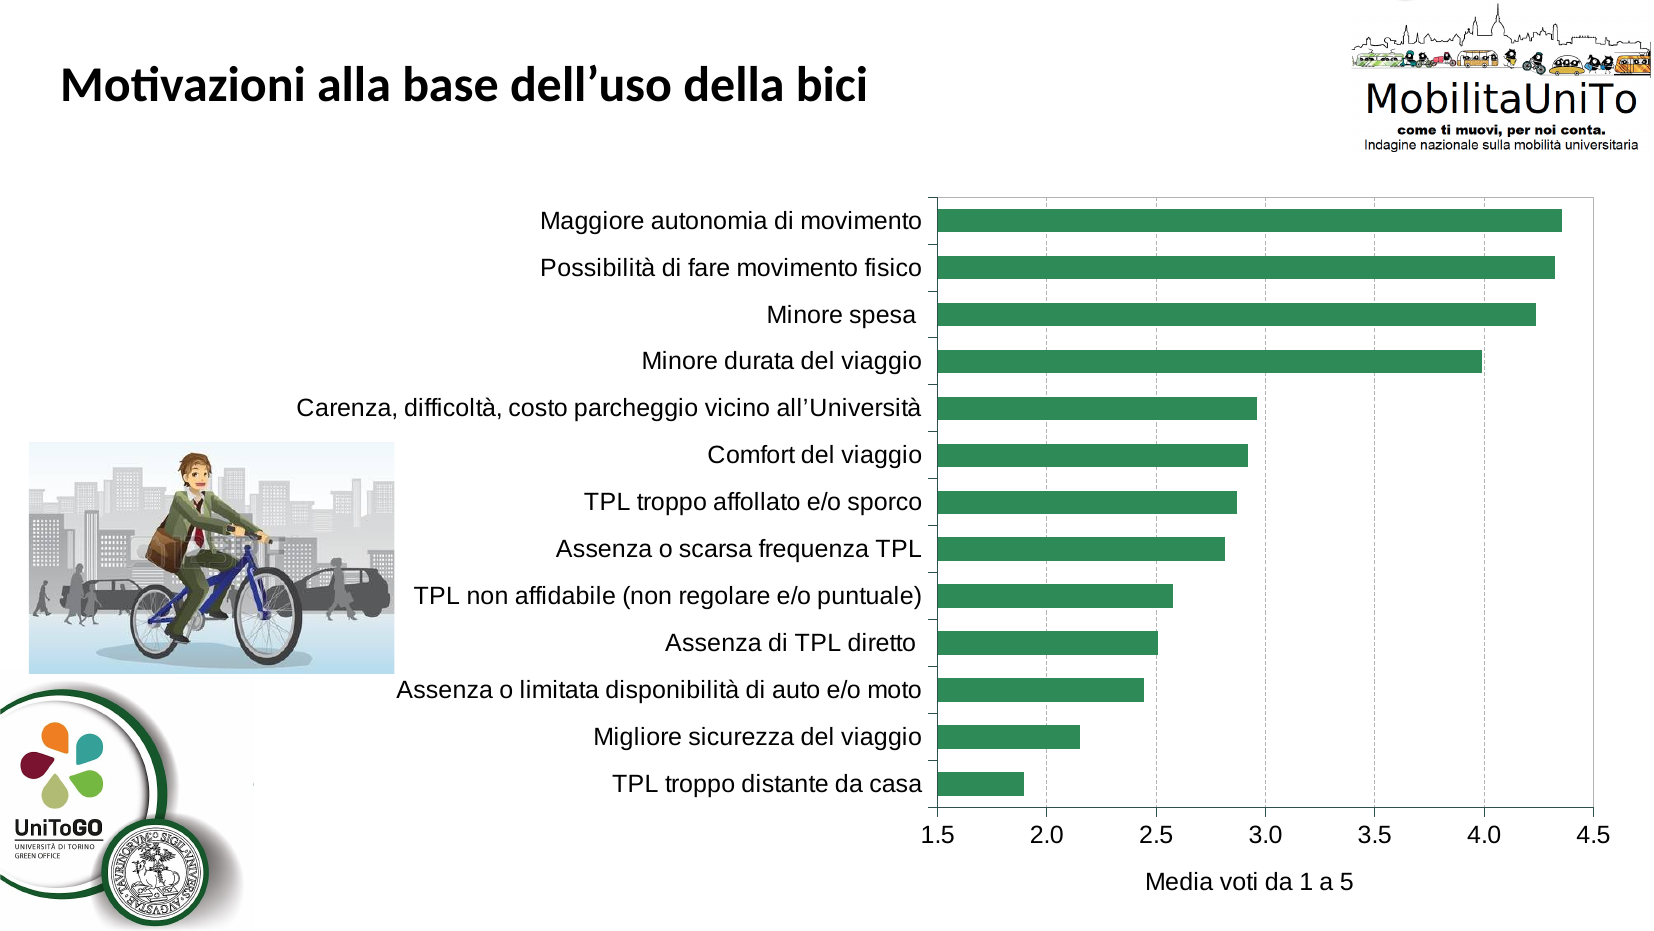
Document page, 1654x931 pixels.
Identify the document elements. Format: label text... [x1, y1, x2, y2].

chart [268, 182, 1639, 931]
picture [1349, 0, 1654, 152]
picture [0, 442, 268, 931]
text_box Motivazioni alla base dell’uso della bici [45, 43, 905, 120]
